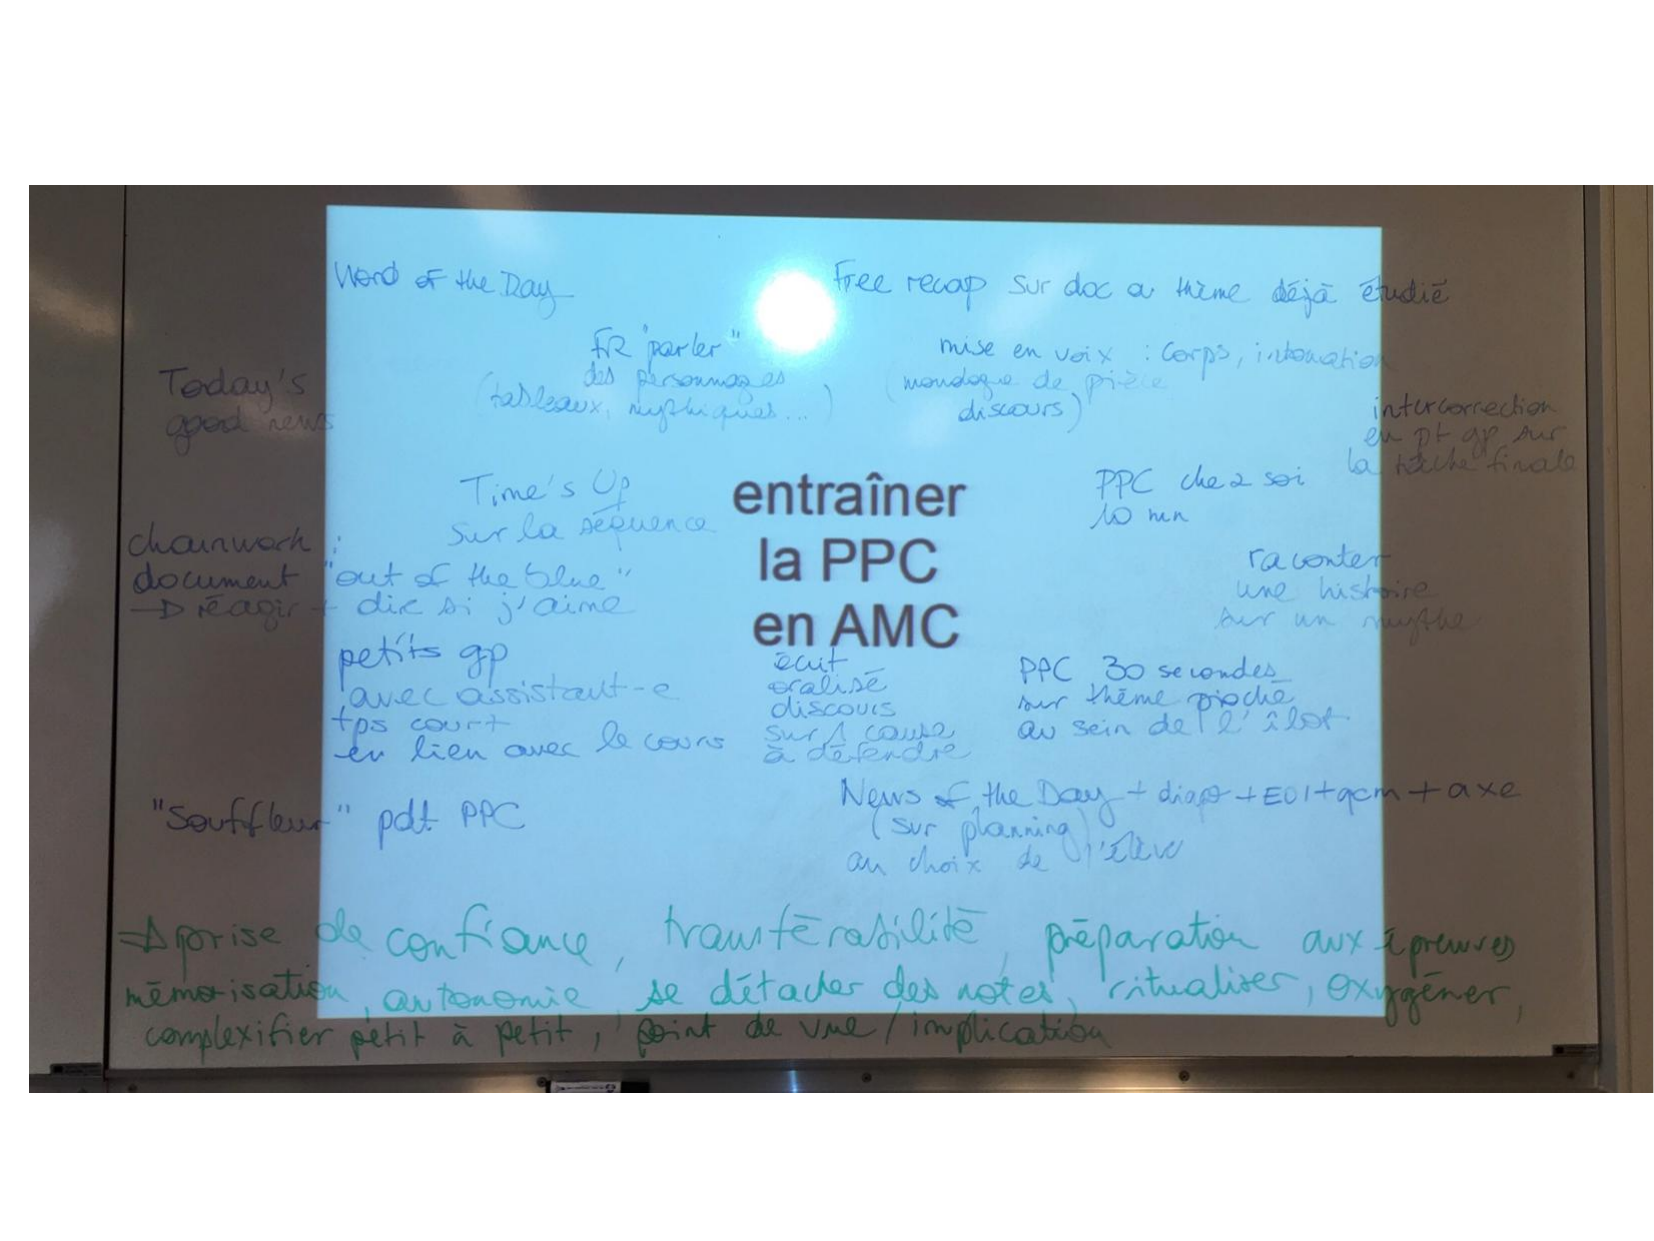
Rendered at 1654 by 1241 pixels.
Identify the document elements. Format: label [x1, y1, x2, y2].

picture [29, 185, 1654, 1093]
